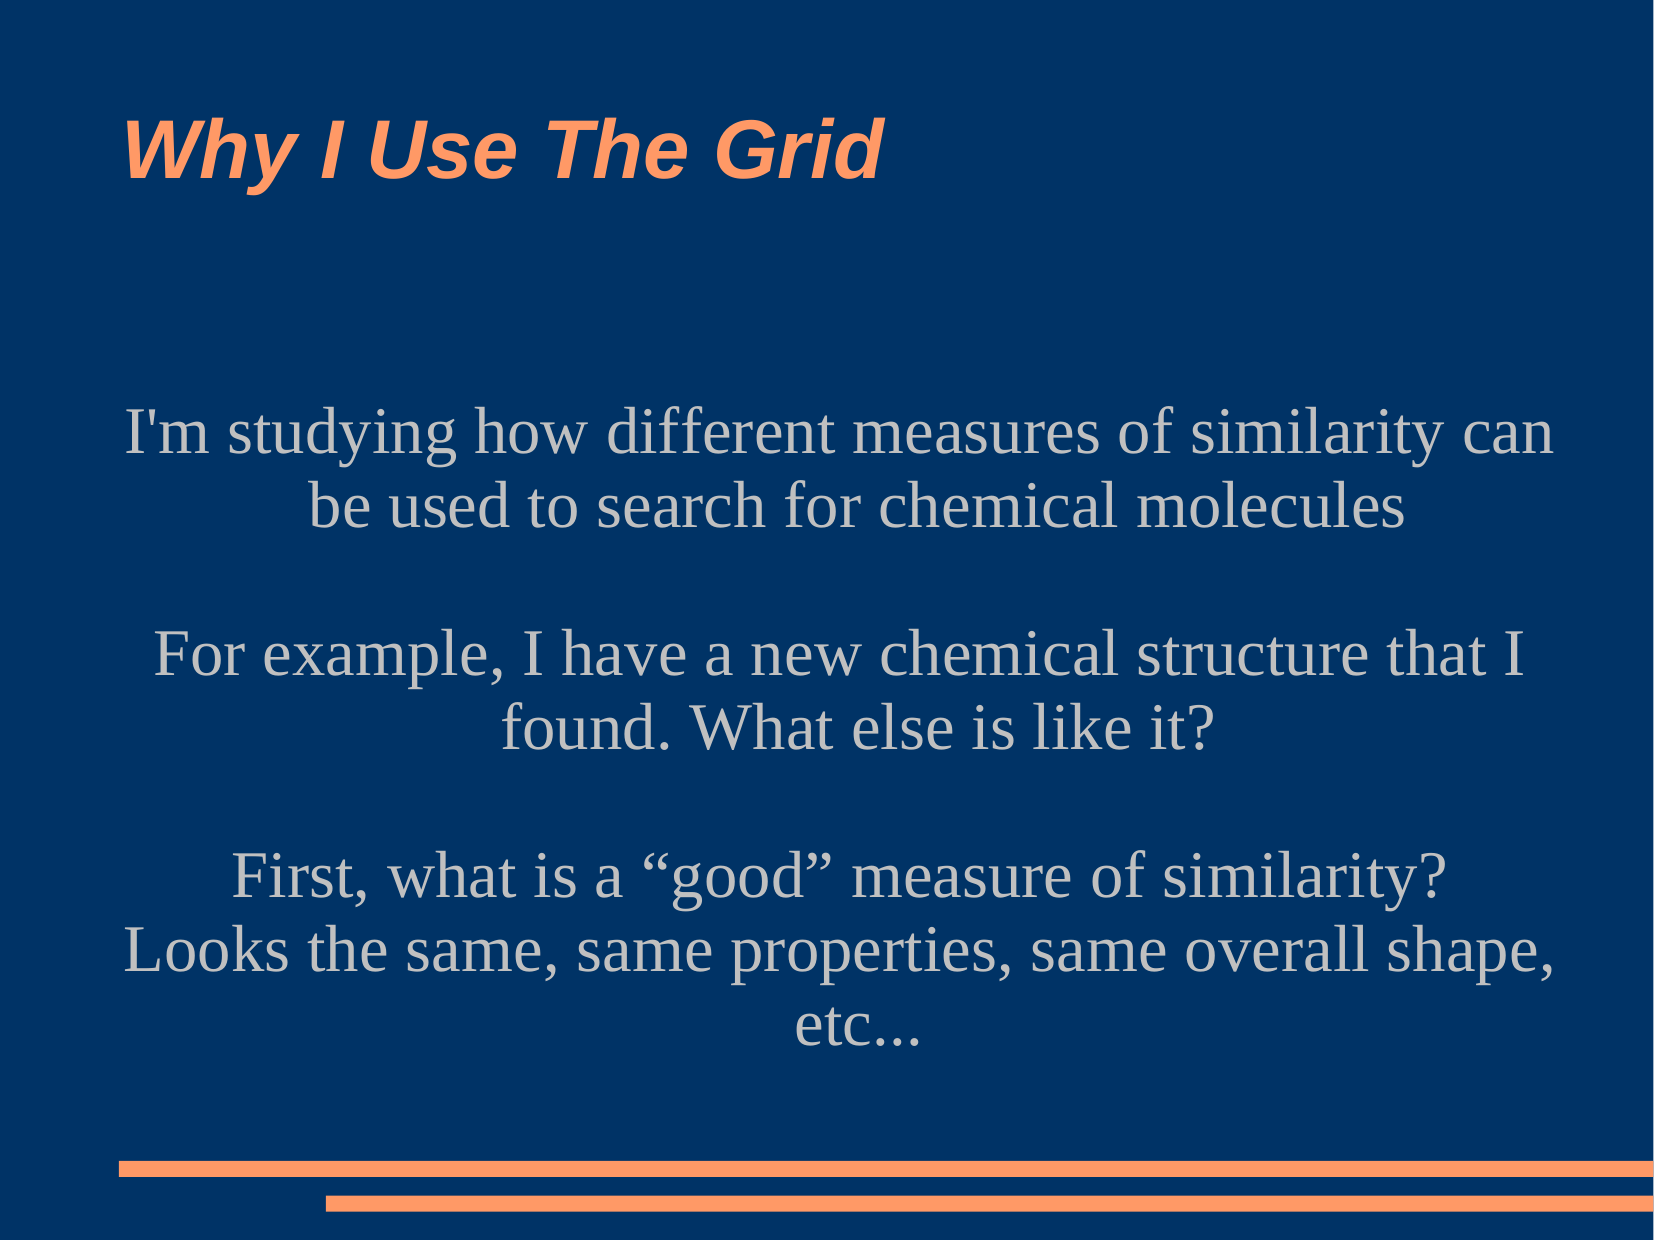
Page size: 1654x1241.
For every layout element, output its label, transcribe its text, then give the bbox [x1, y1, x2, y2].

title Why I Use The Grid [121, 46, 1534, 254]
subtitle I'm studying how different measures of similarity can be used to search for chemical molecules For example, I have a new chemical structure that I found. What else is like it? First, what is a “good” measure of similarity? Looks the same, same properties, same overall shape, etc... [121, 322, 1561, 1133]
